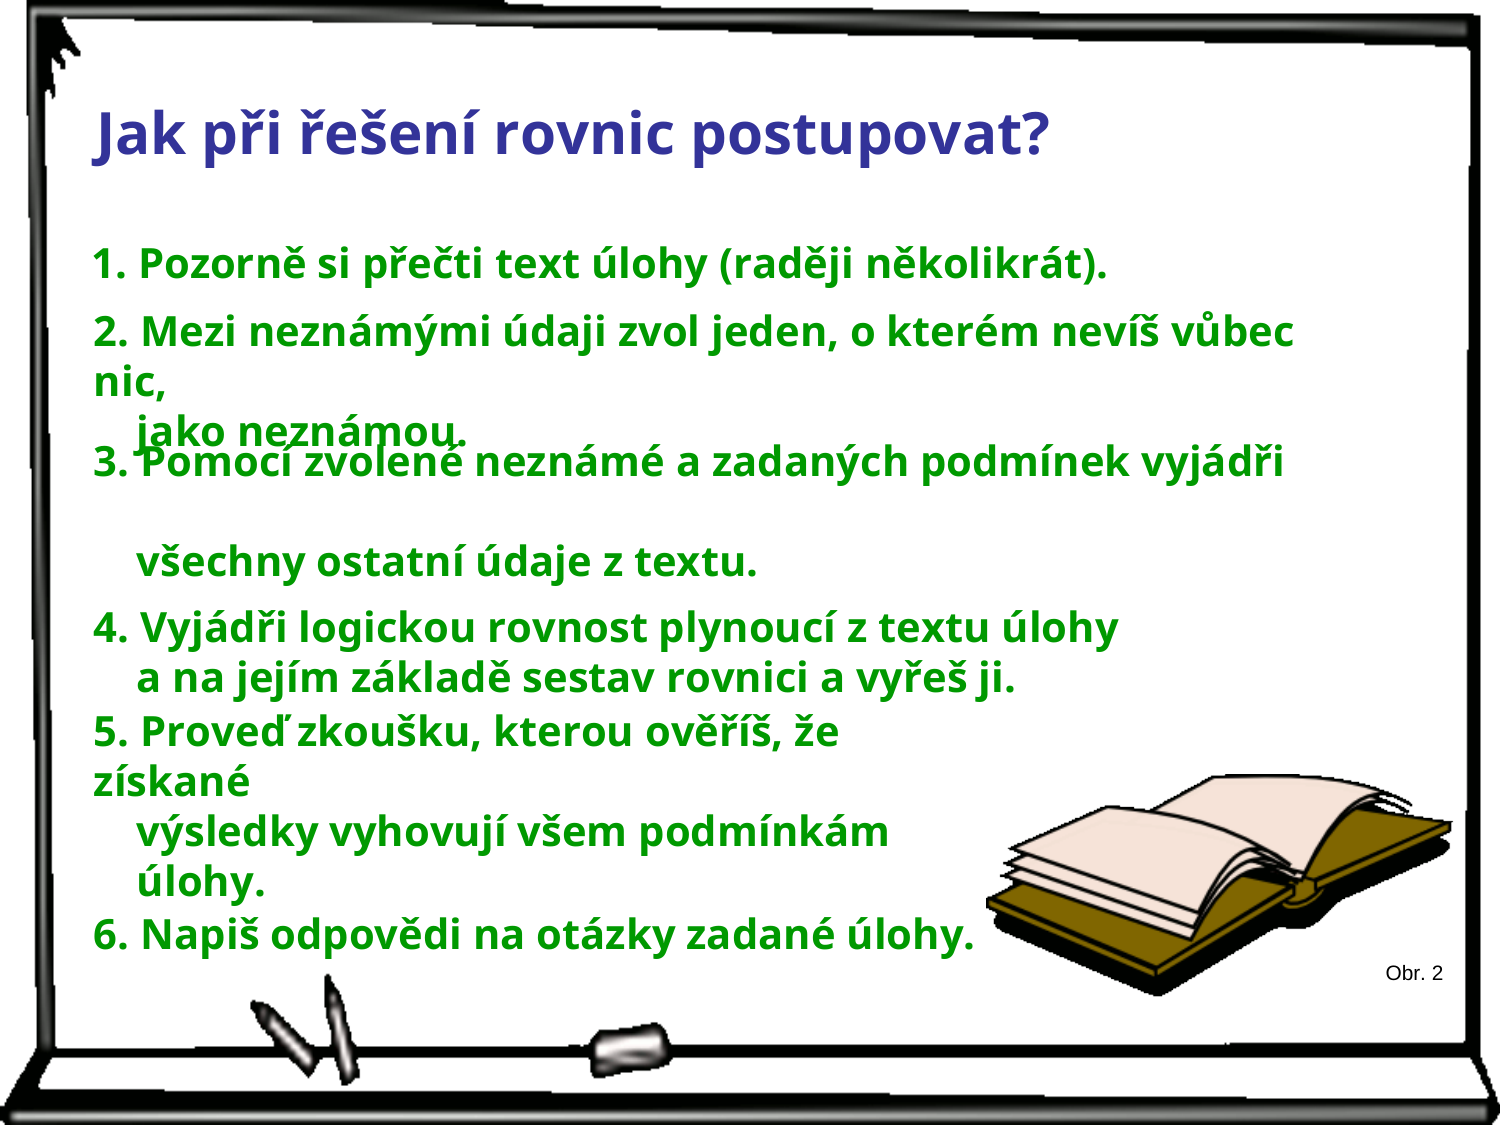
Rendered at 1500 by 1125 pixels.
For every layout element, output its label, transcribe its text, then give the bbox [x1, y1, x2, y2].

text_box 2. Mezi neznámými údaji zvol jeden, o kterém nevíš vůbec nic, jako neznámou. [79, 326, 1377, 433]
text_box 5. Proveď zkoušku, kterou ověříš, že získané výsledky vyhovují všem podmínkám úlohy. [79, 751, 1013, 859]
picture [0, 0, 1500, 1125]
text_box 6. Napiš odpovědi na otázky zadané úlohy. [79, 879, 986, 986]
text_box Jak při řešení rovnic postupovat? [81, 78, 1311, 185]
text_box Obr. 2 [1370, 952, 1459, 993]
text_box 4. Vyjádři logickou rovnost plynoucí z textu úlohy a na jejím základě sestav rovnici a vyřeš ji. [79, 597, 1270, 705]
text_box 1. Pozorně si přečti text úlohy (raději několikrát). [76, 208, 1306, 315]
text_box 3. Pomocí zvolené neznámé a zadaných podmínek vyjádři všechny ostatní údaje z textu. [79, 456, 1308, 563]
